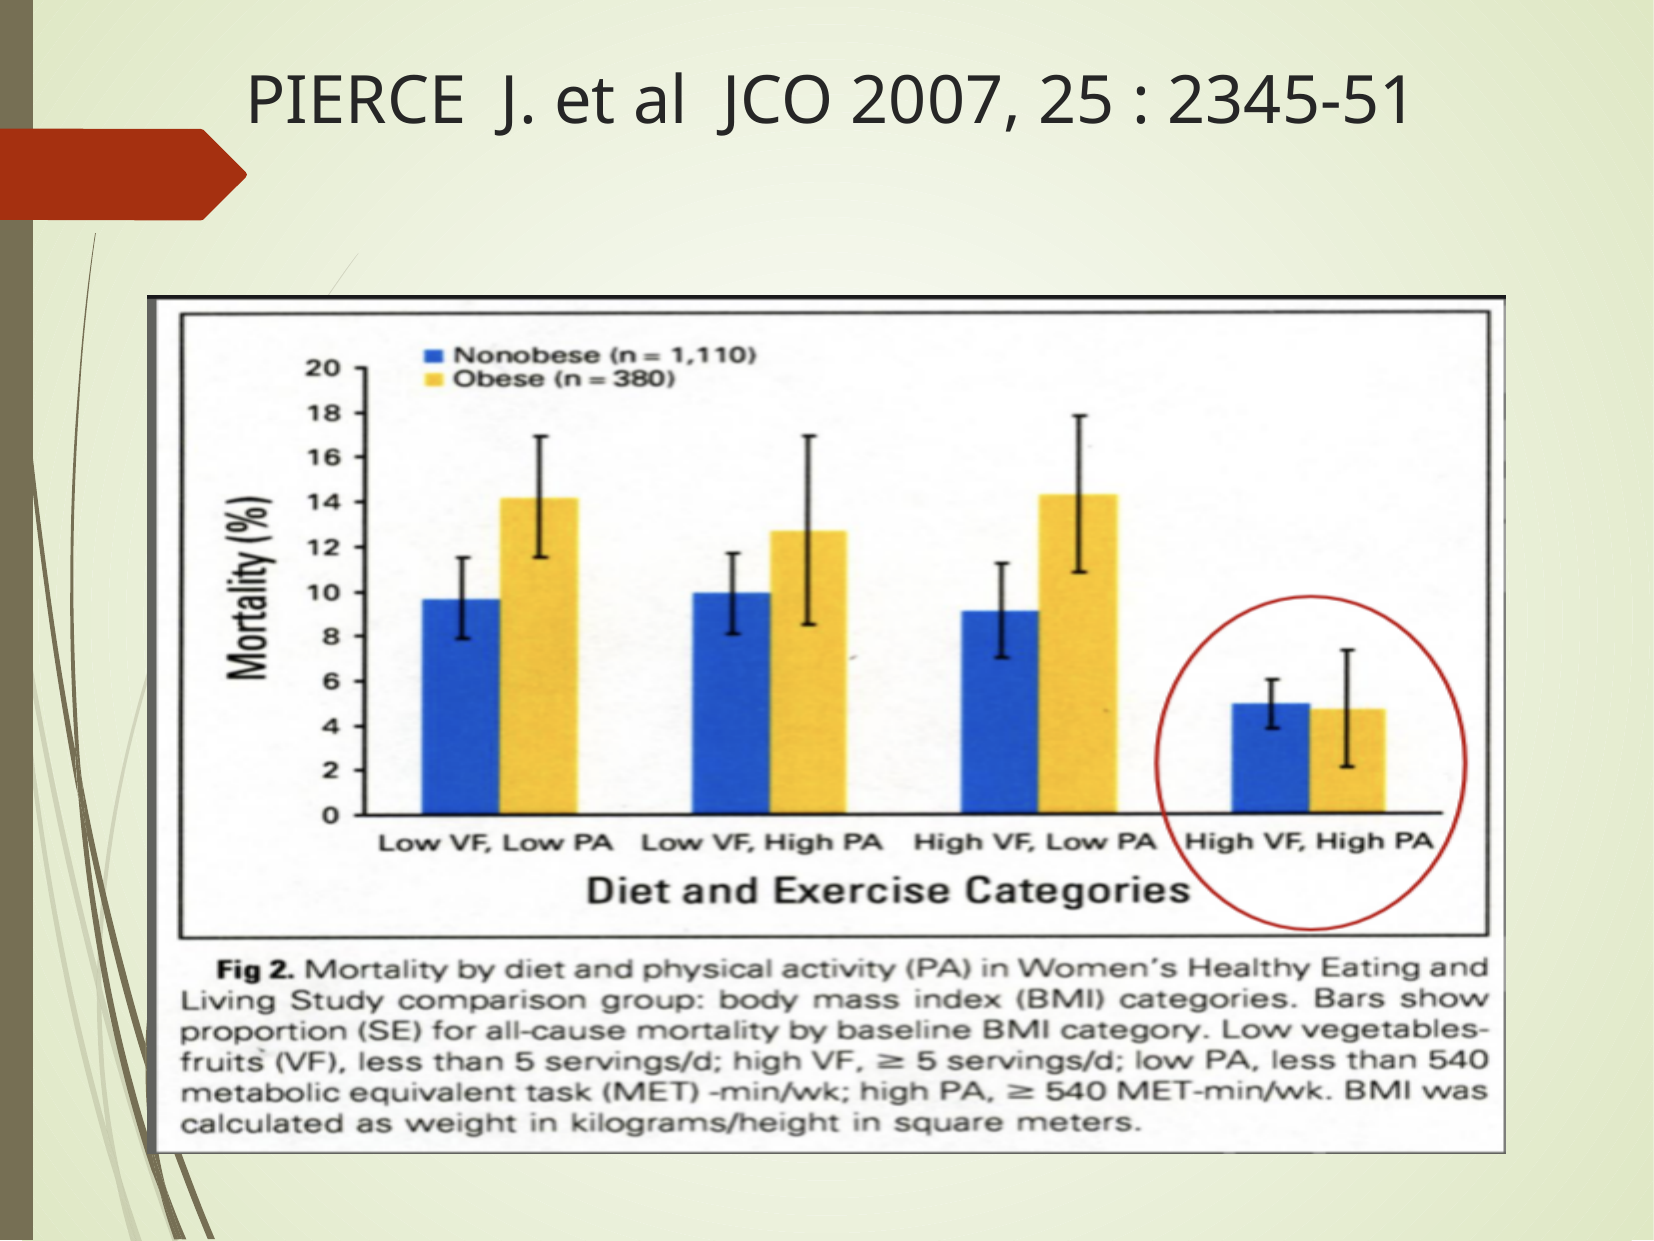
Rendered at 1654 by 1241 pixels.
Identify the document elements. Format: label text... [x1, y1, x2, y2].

picture [147, 295, 1506, 1154]
title PIERCE J. et al JCO 2007, 25 : 2345-51 [230, 49, 1489, 257]
